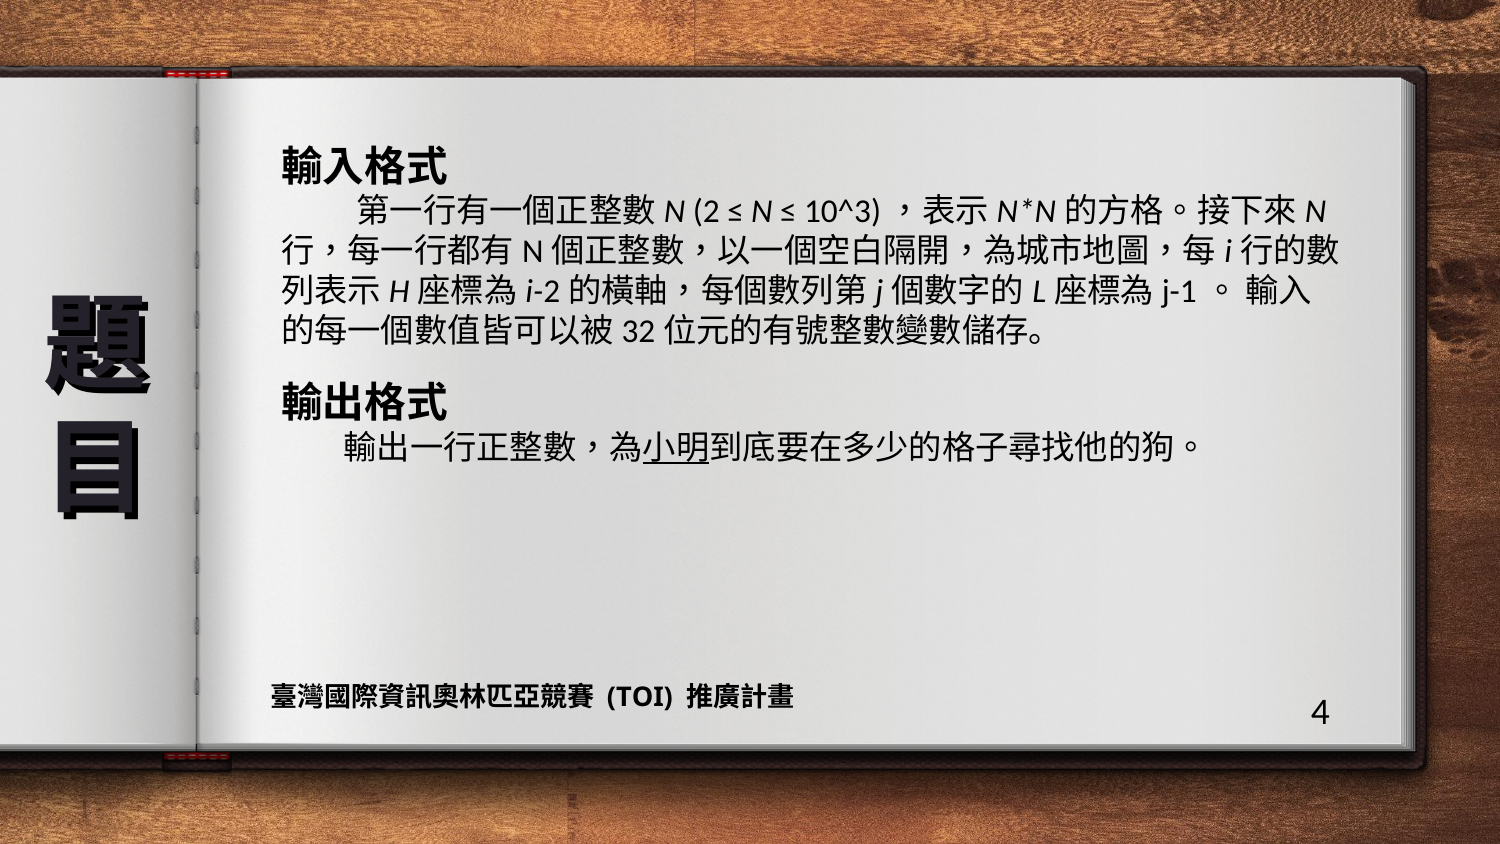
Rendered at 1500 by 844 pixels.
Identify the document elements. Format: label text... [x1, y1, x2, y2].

text_box 4 [1295, 672, 1386, 737]
text_box 輸出格式 輸出一行正整數，為小明到底要在多少的格子尋找他的狗。 [266, 369, 1368, 519]
text_box 題 目 [28, 268, 210, 513]
text_box 輸入格式 第一行有一個正整數N (2 ≤ N ≤ 10^3)，表示N*N的方格。接下來N行，每一行都有N個正整數，以一個空白隔開，為城市地圖，每i行的數列表示H座標為i-2的橫軸，每個數列第j個數字的L座標為j-1。 輸入的每一個數值皆可以被32位元的有號整數變數儲存。 [266, 132, 1356, 369]
